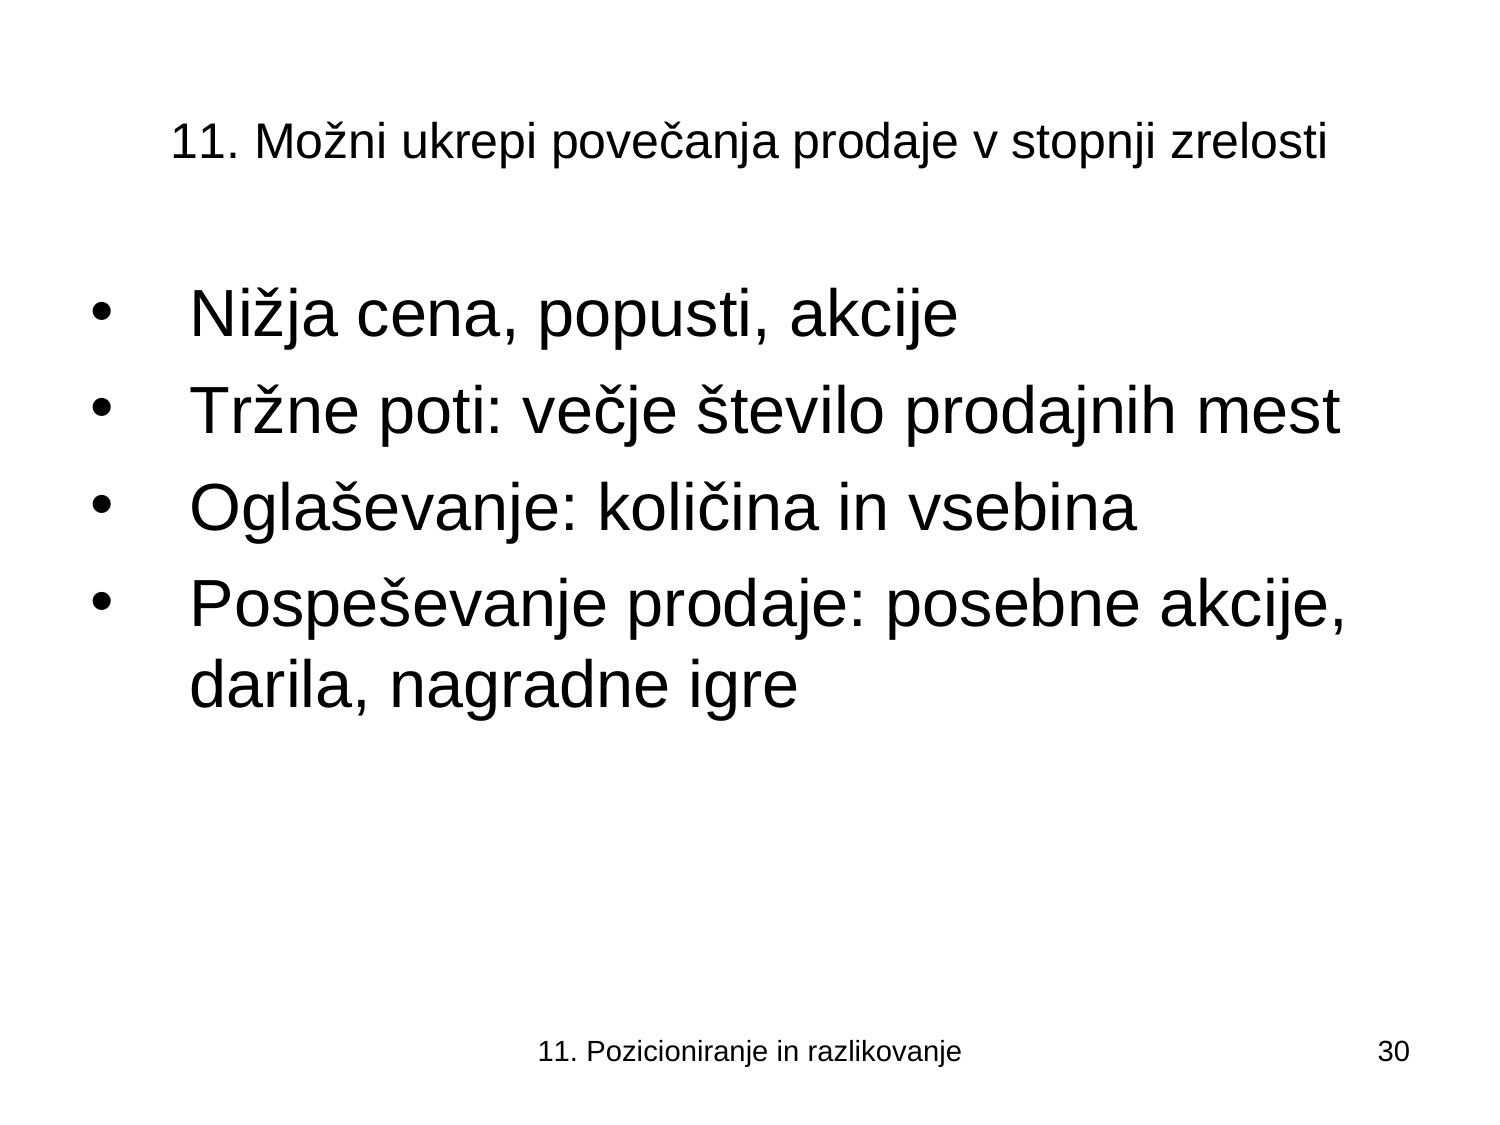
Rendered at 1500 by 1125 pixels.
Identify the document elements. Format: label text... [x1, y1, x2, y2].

title 11. Možni ukrepi povečanja prodaje v stopnji zrelosti [75, 45, 1426, 233]
list Nižja cena, popusti, akcije Tržne poti: večje število prodajnih mest Oglaševanje: količina in vsebina Pospeševanje prodaje: posebne akcije, darila, nagradne igre [75, 262, 1426, 1006]
text_box <number> [1074, 1024, 1426, 1103]
text_box 11. Pozicioniranje in razlikovanje [512, 1024, 988, 1103]
